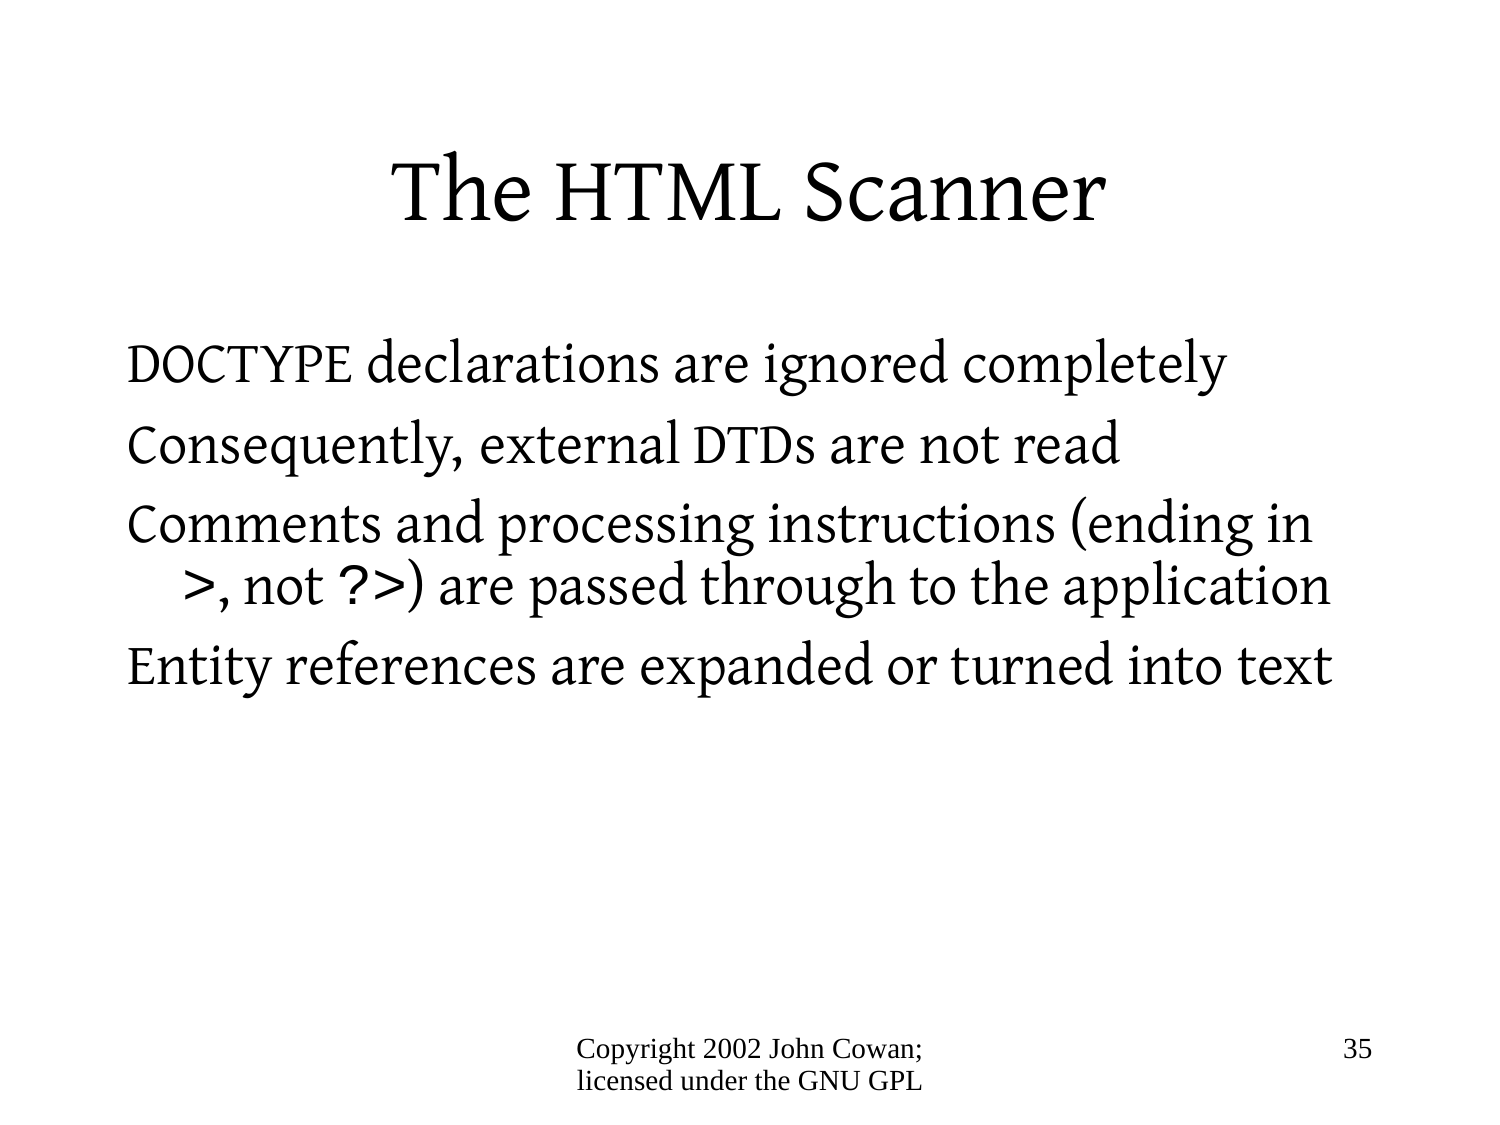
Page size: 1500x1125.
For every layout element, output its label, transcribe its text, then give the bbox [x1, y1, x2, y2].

text_box Copyright 2002 John Cowan; licensed under the GNU GPL [512, 1025, 988, 1107]
list DOCTYPE declarations are ignored completely Consequently, external DTDs are not read Comments and processing instructions (ending in >, not ?>) are passed through to the application Entity references are expanded or turned into text [112, 324, 1388, 976]
text_box 35 [1074, 1025, 1388, 1074]
title The HTML Scanner [112, 99, 1388, 288]
